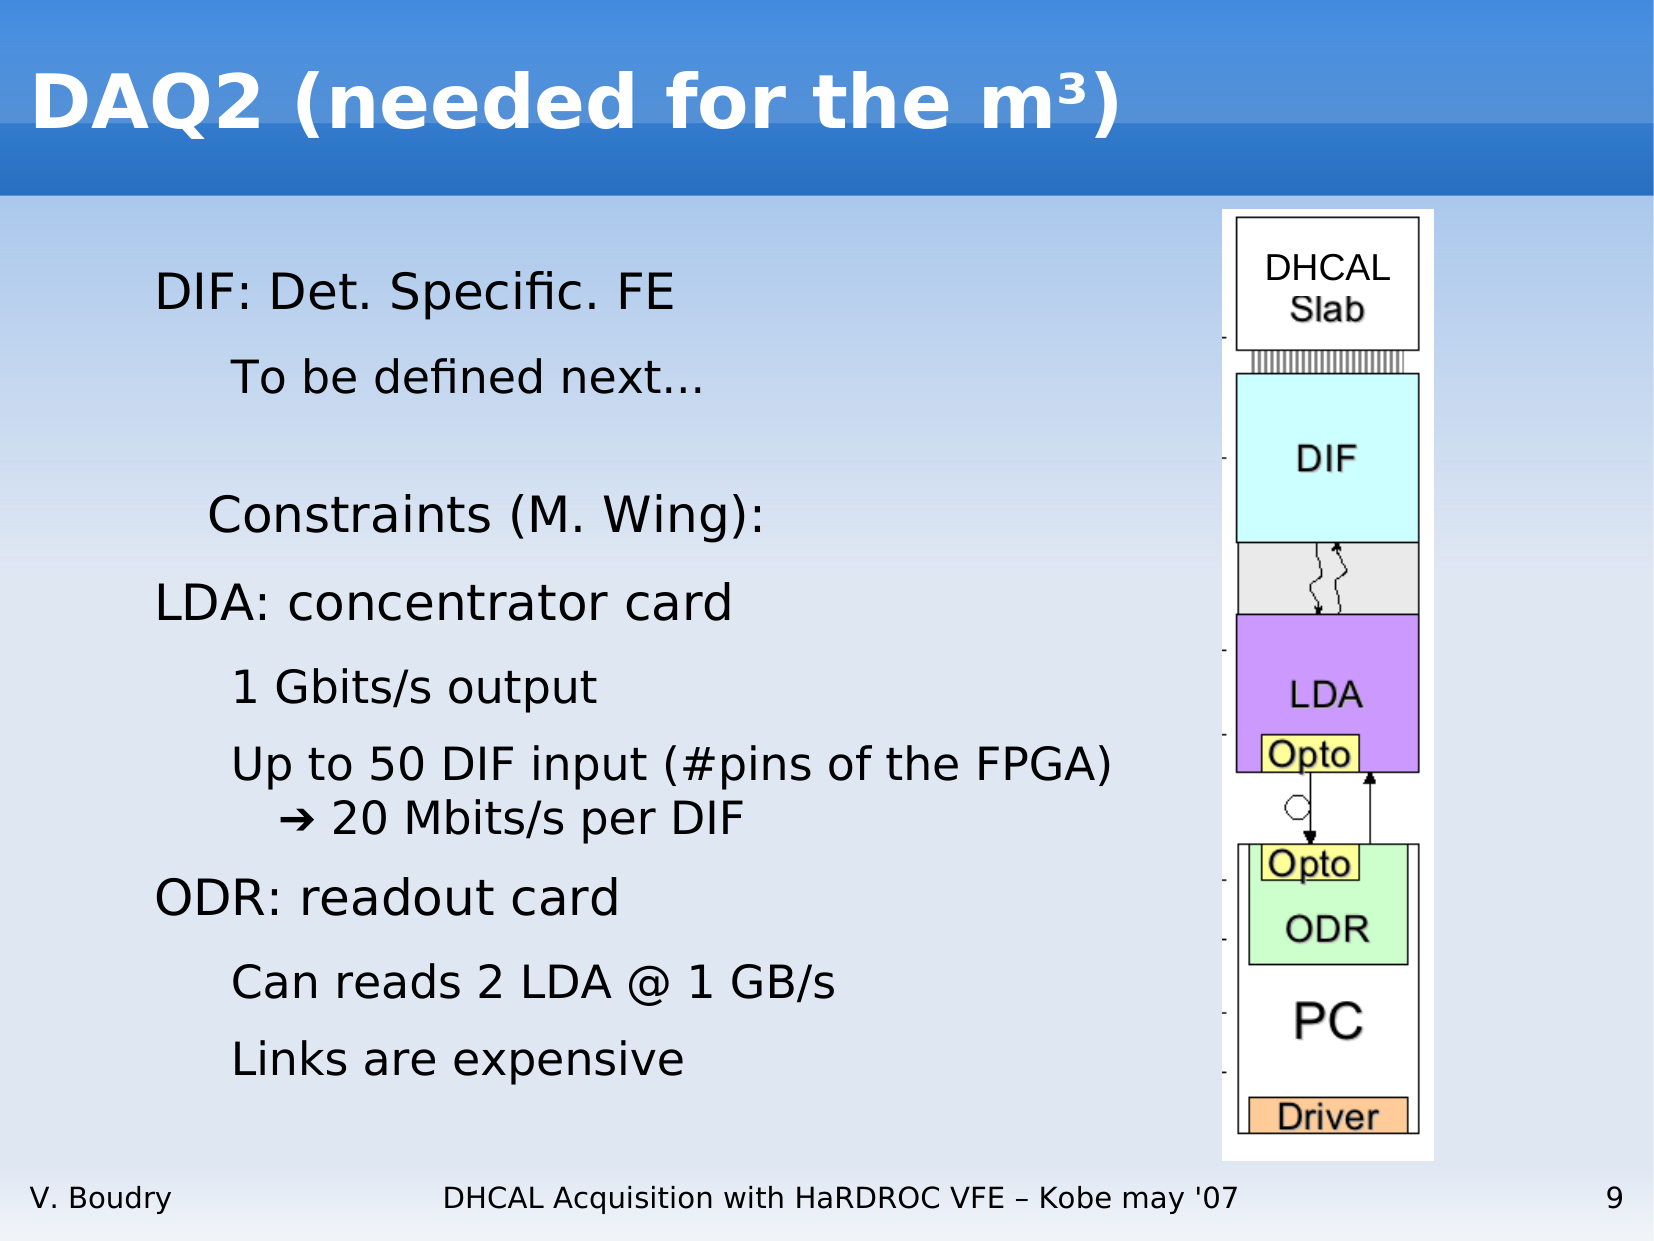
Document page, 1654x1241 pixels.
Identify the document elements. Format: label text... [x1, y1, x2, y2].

title DAQ2 (needed for the m³) [29, 0, 1654, 207]
list DIF: Det. Specific. FE To be defined next... Constraints (M. Wing): LDA: concentrator card 1 Gbits/s output Up to 50 DIF input (#pins of the FPGA) ➔ 20 Mbits/s per DIF ODR: readout card Can reads 2 LDA @ 1 GB/s Links are expensive [136, 263, 1187, 1125]
text_box DHCAL [1239, 238, 1417, 296]
picture [0, 0, 1654, 1241]
